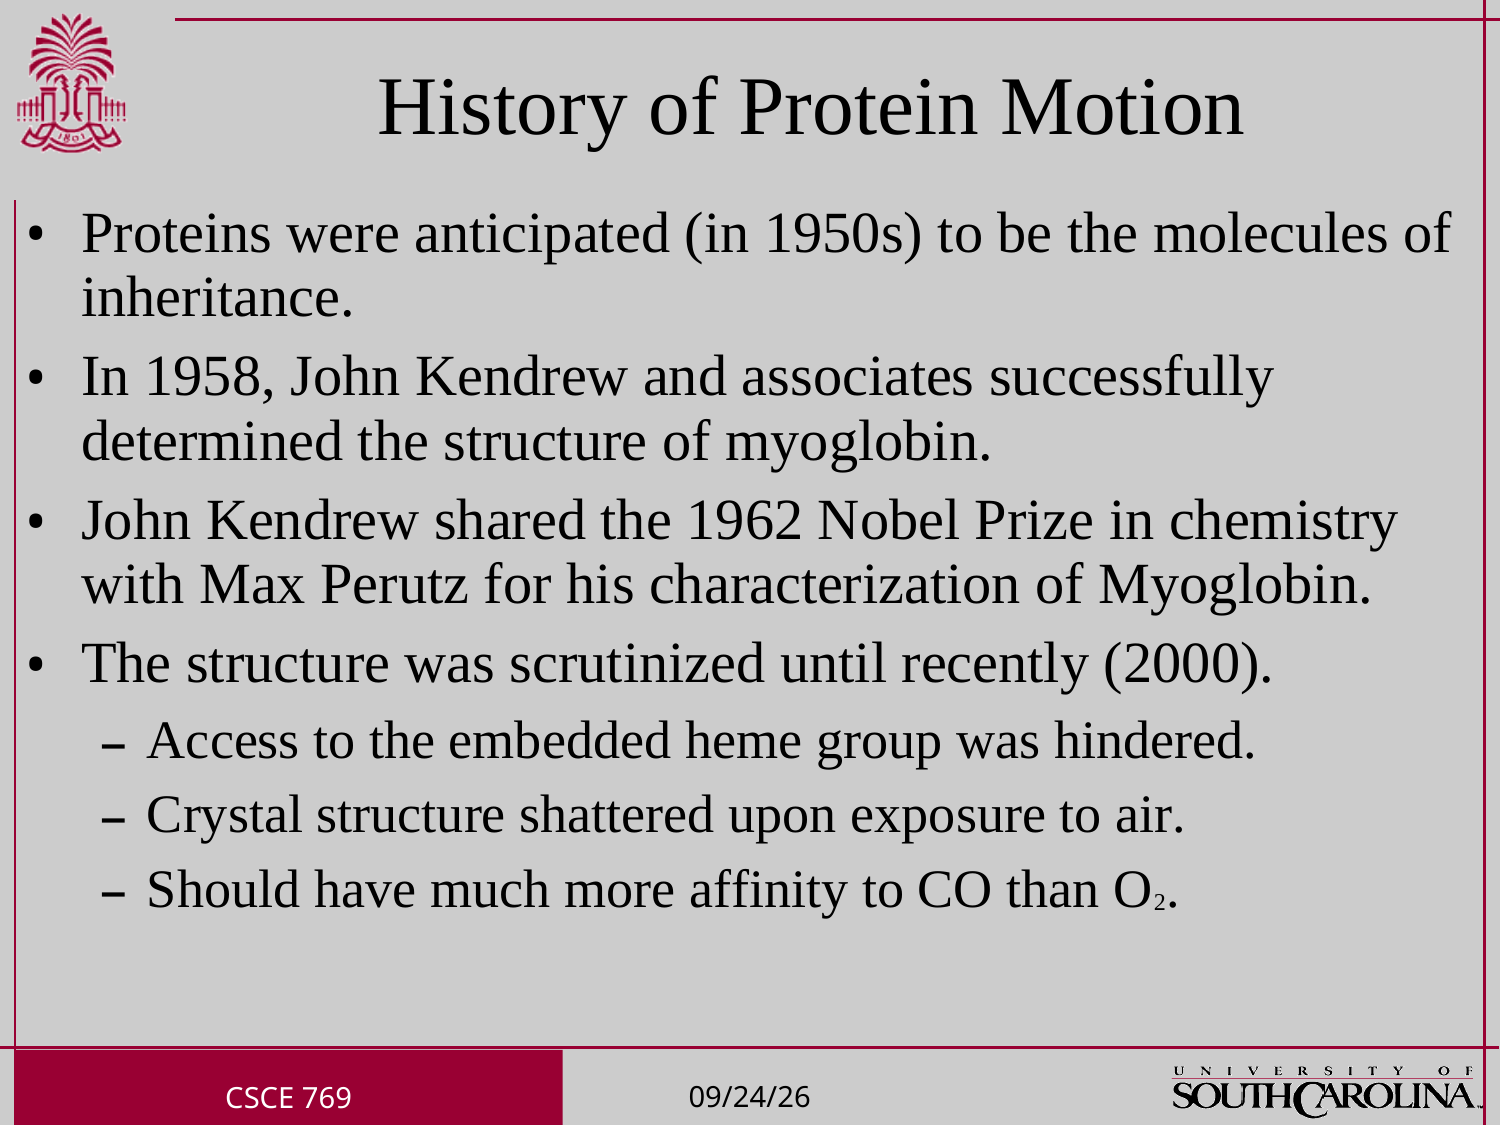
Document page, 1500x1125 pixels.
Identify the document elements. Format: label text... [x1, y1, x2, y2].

picture [1162, 1049, 1483, 1125]
list Proteins were anticipated (in 1950s) to be the molecules of inheritance. In 1958, John Kendrew and associates successfully determined the structure of myoglobin. John Kendrew shared the 1962 Nobel Prize in chemistry with Max Perutz for his characterization of Myoglobin. The structure was scrutinized until recently (2000). Access to the embedded heme group was hindered. Crystal structure shattered upon exposure to air. Should have much more affinity to CO than O2. [24, 200, 1476, 1013]
title History of Protein Motion [174, 24, 1450, 188]
picture [12, 12, 131, 155]
